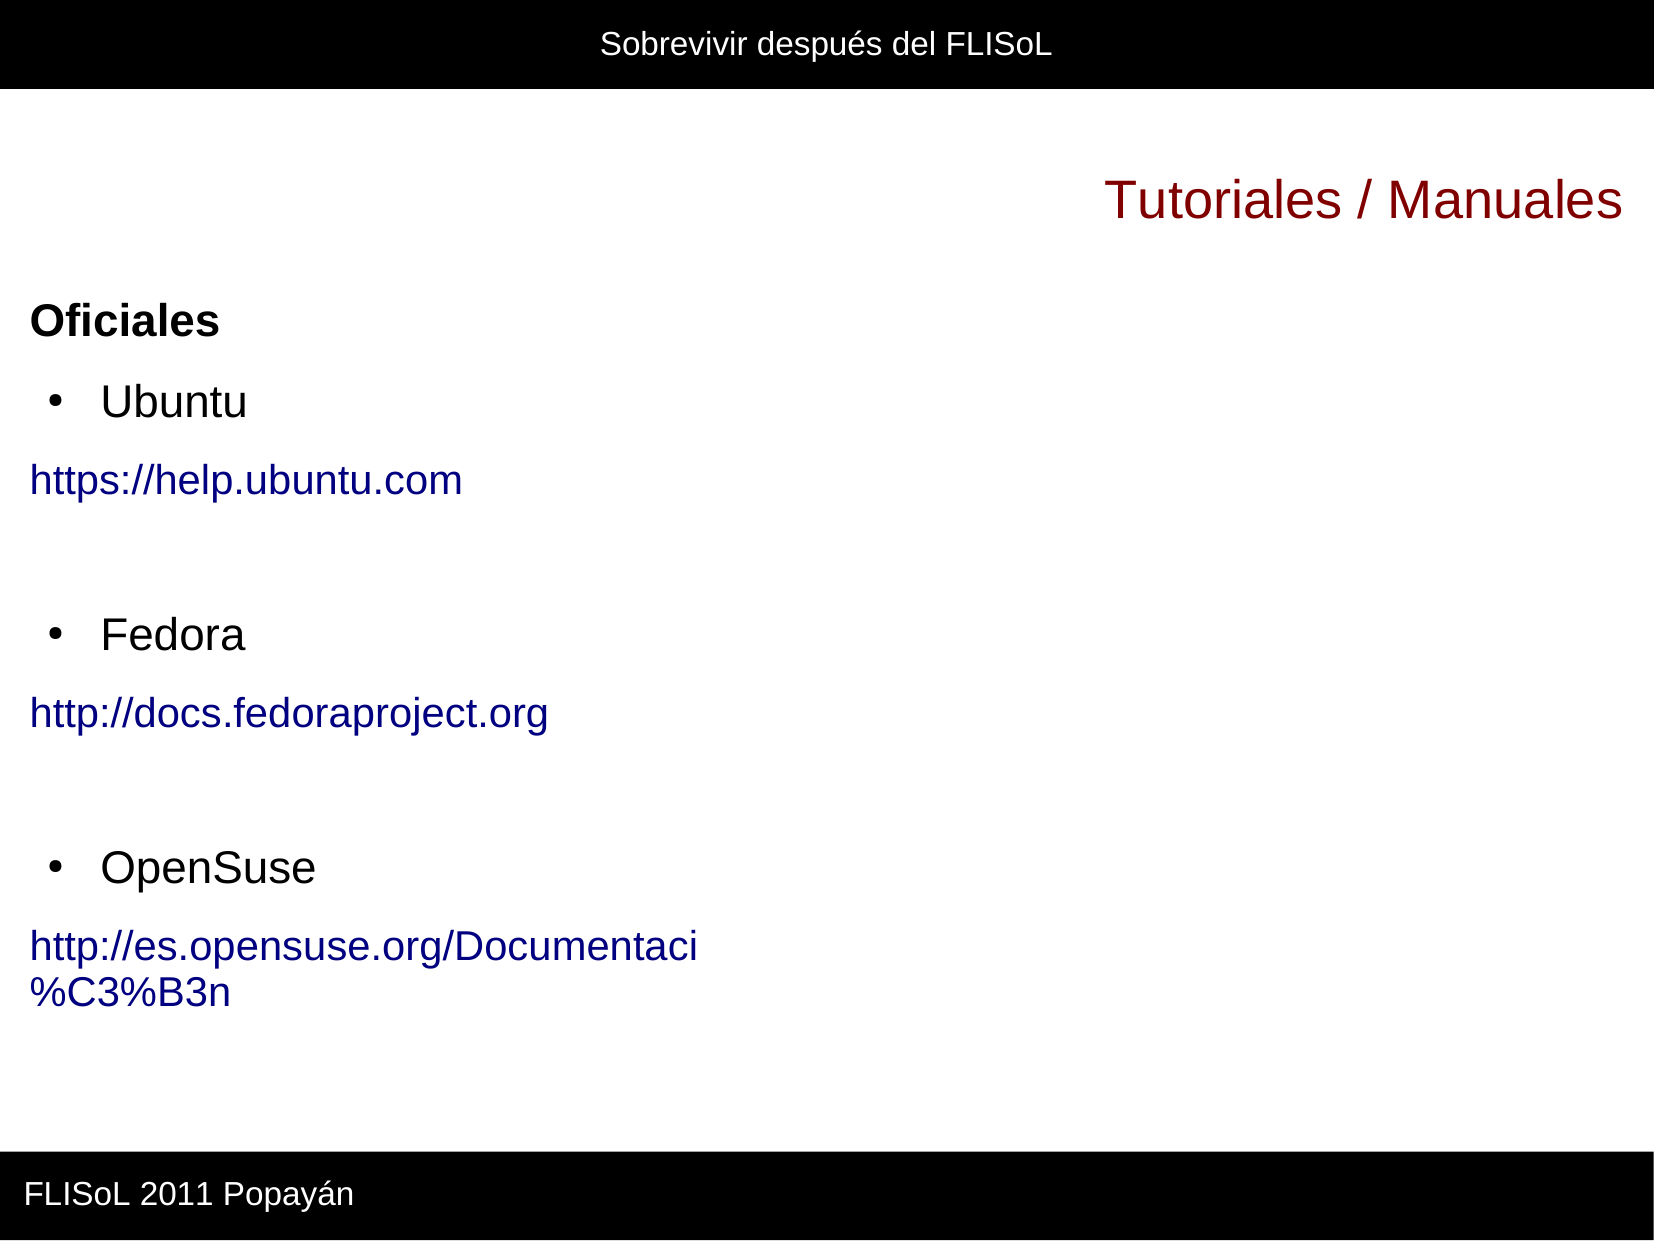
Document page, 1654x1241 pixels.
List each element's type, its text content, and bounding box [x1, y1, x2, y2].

list Oficiales Ubuntu https://help.ubuntu.com Fedora http://docs.fedoraproject.org OpenSuse http://es.opensuse.org/Documentaci%C3%B3n [29, 295, 808, 1122]
title Tutoriales / Manuales [147, 147, 1625, 252]
